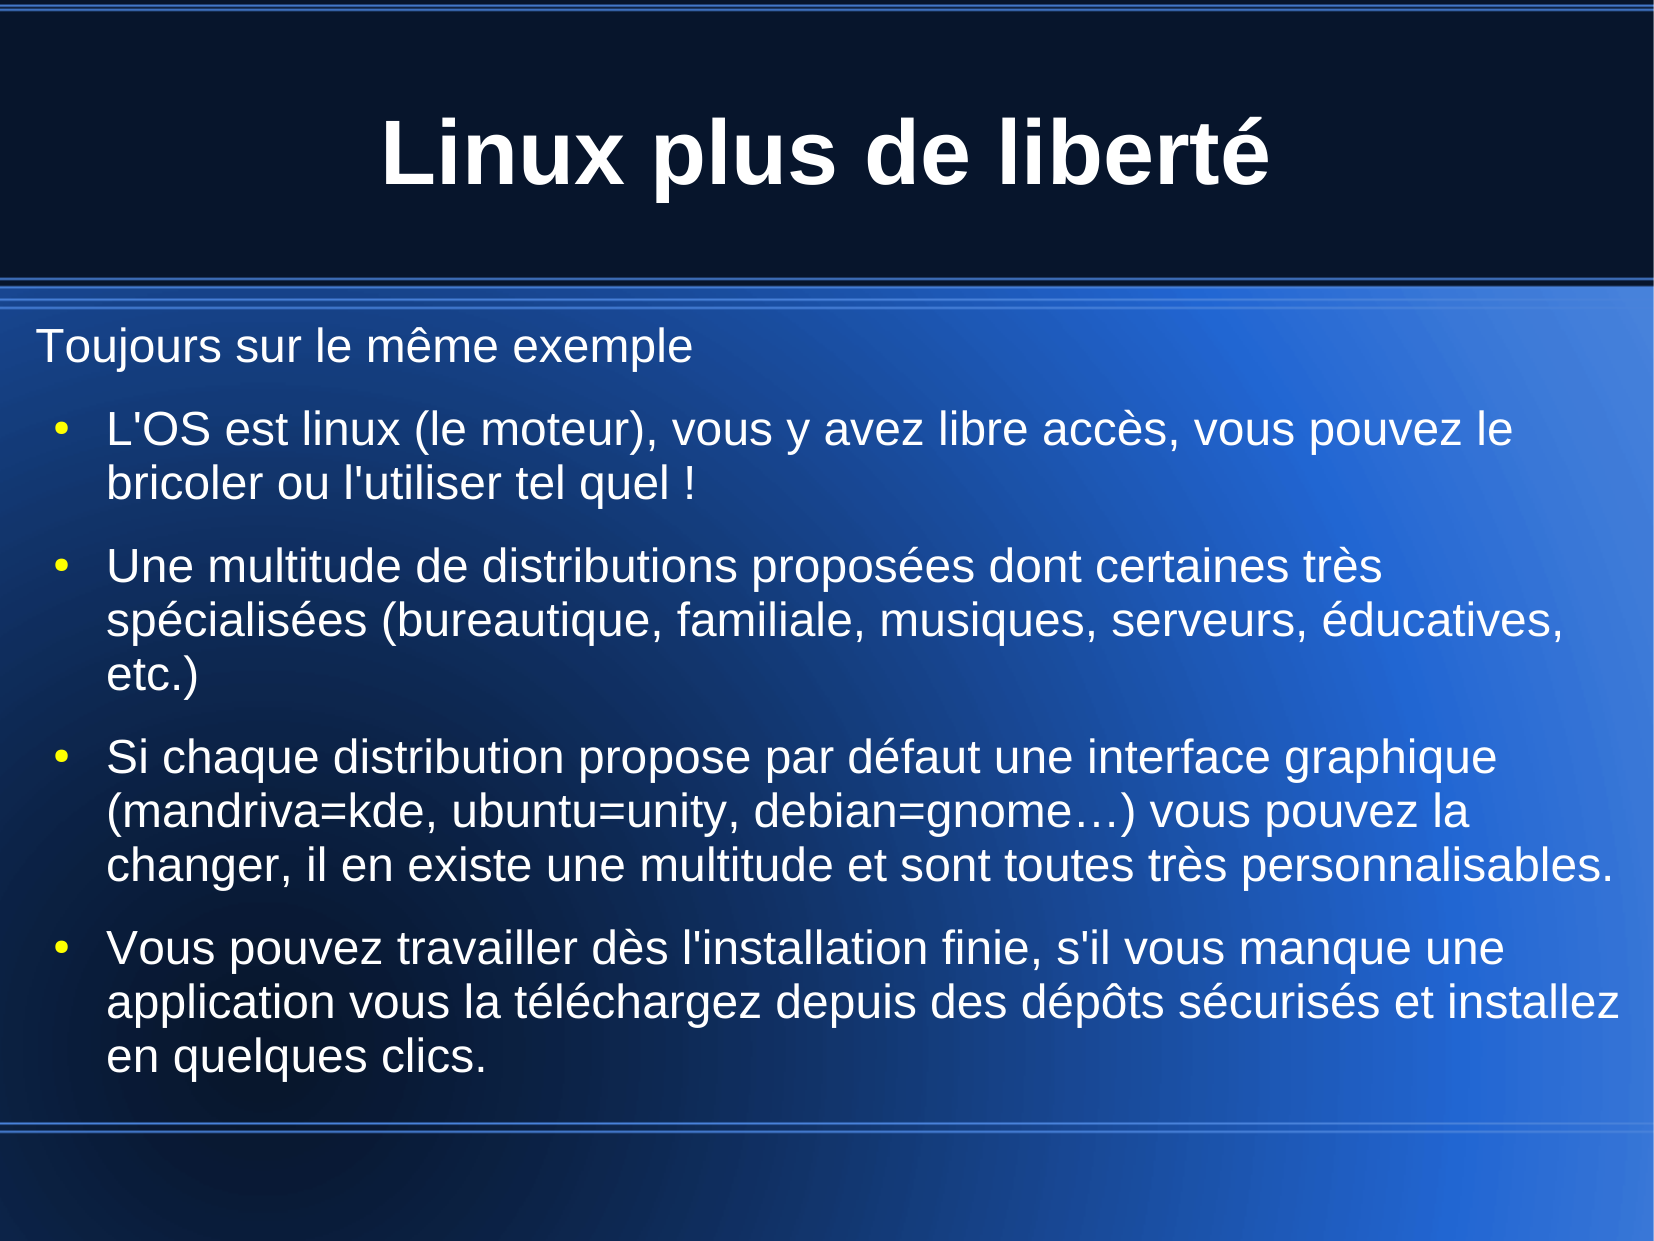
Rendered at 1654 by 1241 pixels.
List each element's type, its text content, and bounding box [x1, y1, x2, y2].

picture [0, 0, 1654, 1241]
list Toujours sur le même exemple L'OS est linux (le moteur), vous y avez libre accès, vous pouvez le bricoler ou l'utiliser tel quel ! Une multitude de distributions proposées dont certaines très spécialisées (bureautique, familiale, musiques, serveurs, éducatives, etc.) Si chaque distribution propose par défaut une interface graphique (mandriva=kde, ubuntu=unity, debian=gnome…) vous pouvez la changer, il en existe une multitude et sont toutes très personnalisables. Vous pouvez travailler dès l'installation finie, s'il vous manque une application vous la téléchargez depuis des dépôts sécurisés et installez en quelques clics. [35, 318, 1630, 1111]
title Linux plus de liberté [82, 49, 1571, 257]
